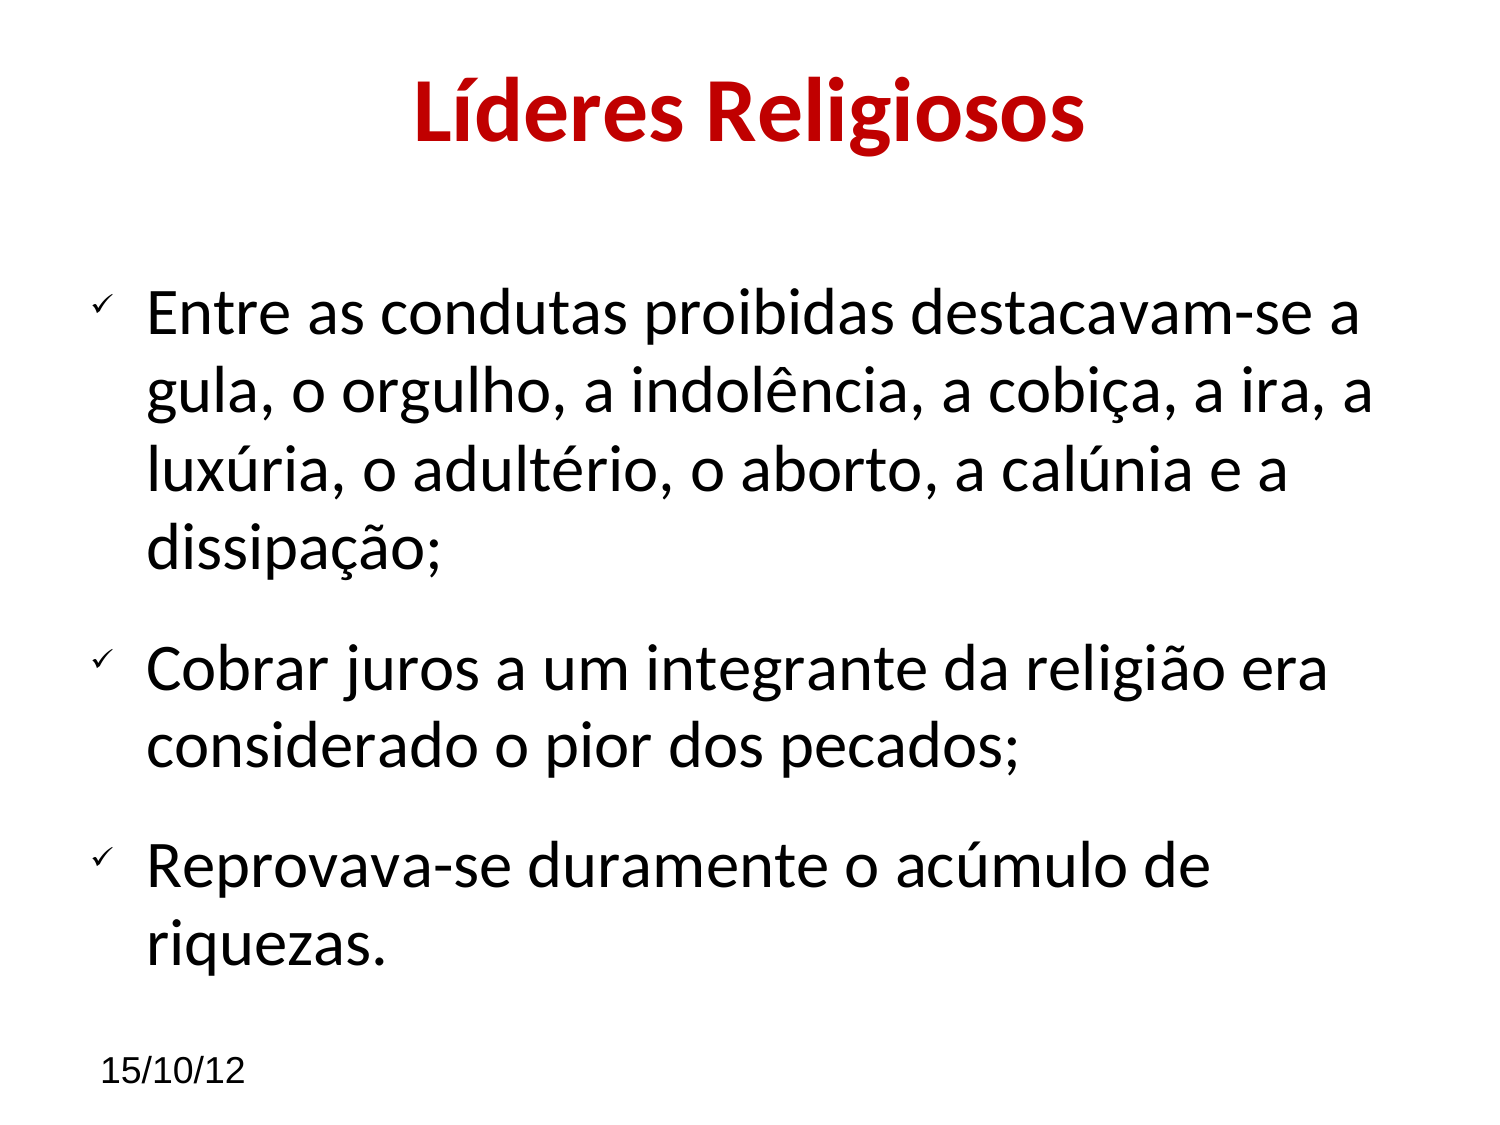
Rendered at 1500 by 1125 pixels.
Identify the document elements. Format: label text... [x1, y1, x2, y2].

title Líderes Religiosos [75, 45, 1426, 233]
text_box Entre as condutas proibidas destacavam-se a gula, o orgulho, a indolência, a cobiça, a ira, a luxúria, o adultério, o aborto, a calúnia e a dissipação; Cobrar juros a um integrante da religião era considerado o pior dos pecados; Reprovava-se duramente o acúmulo de riquezas. [75, 262, 1426, 1005]
